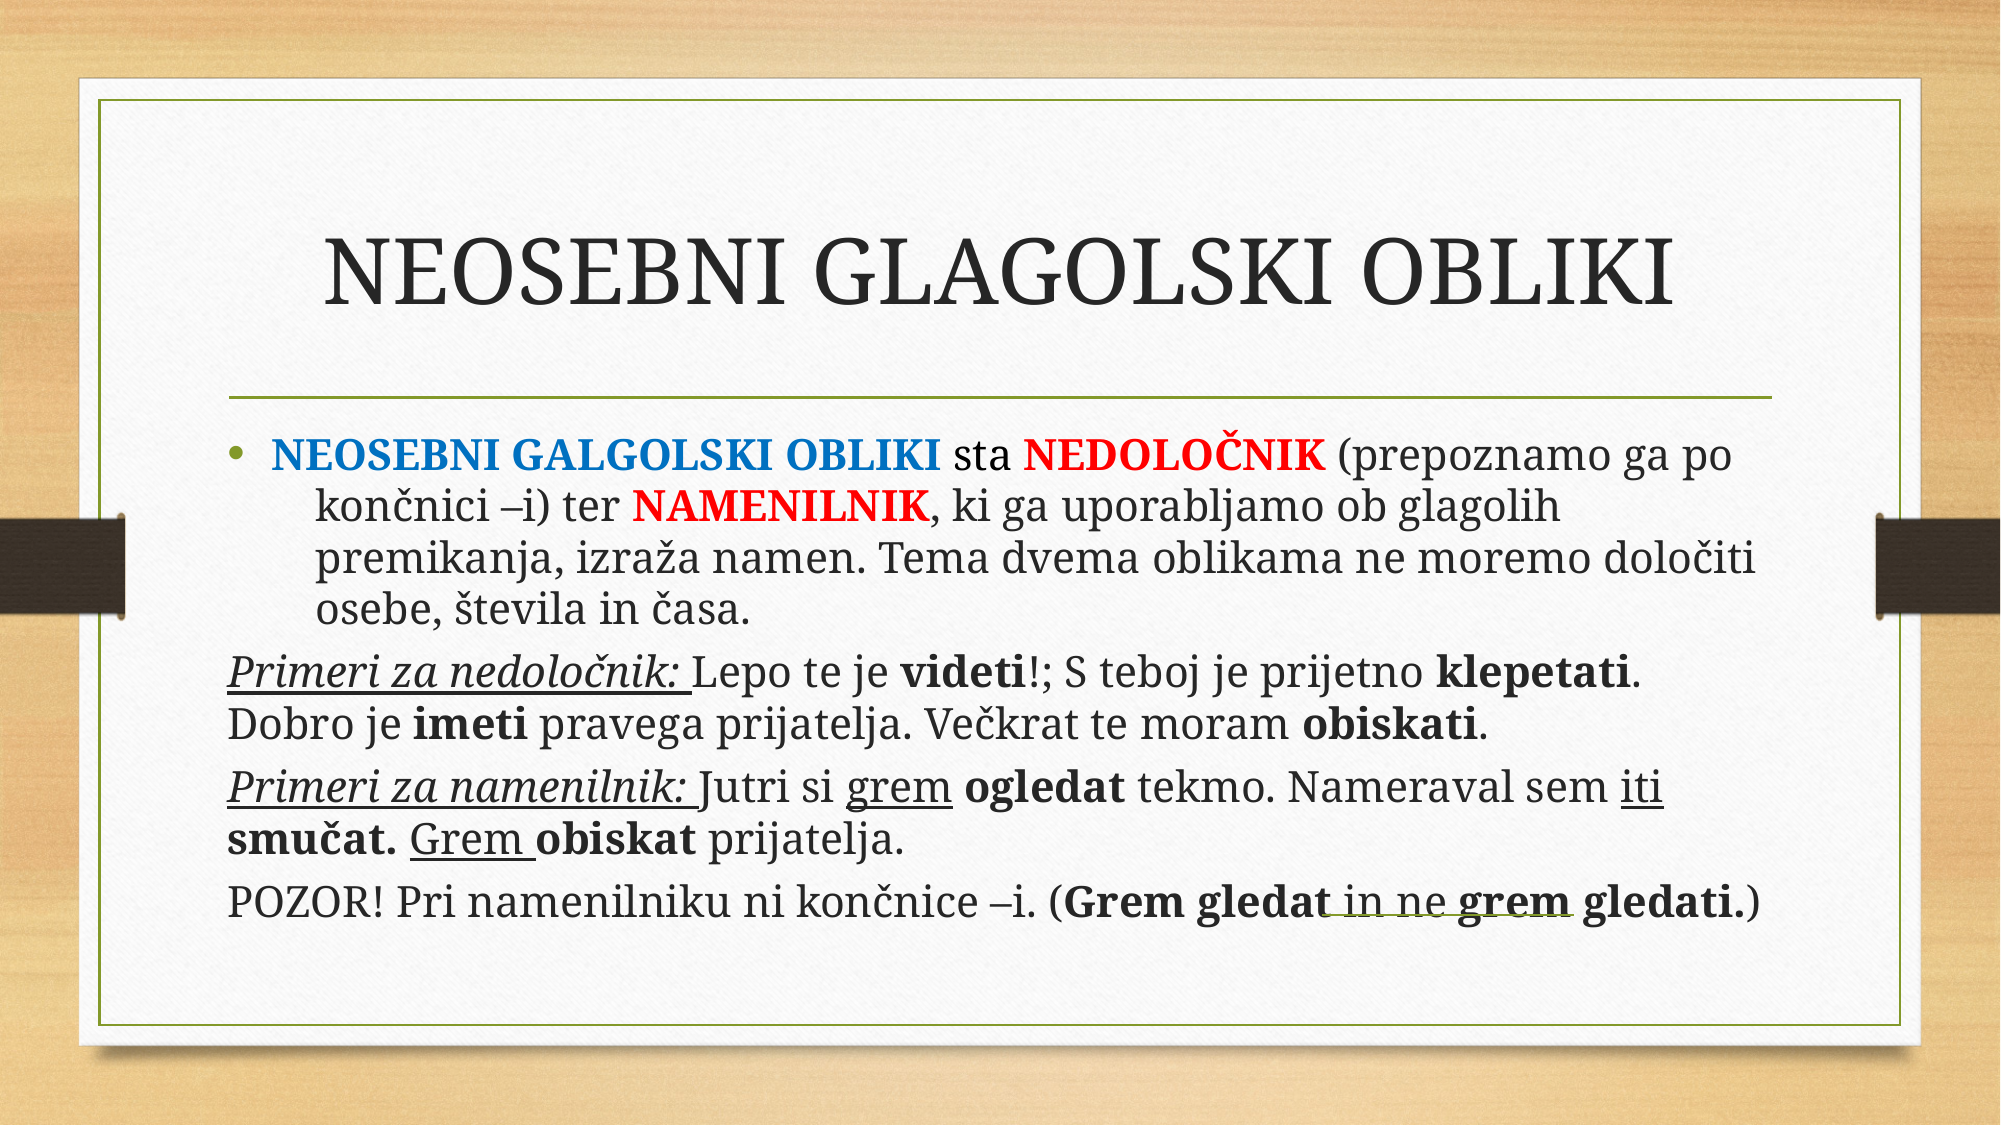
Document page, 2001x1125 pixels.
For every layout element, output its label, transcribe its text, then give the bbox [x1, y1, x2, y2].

title NEOSEBNI GLAGOLSKI OBLIKI [212, 161, 1788, 376]
list NEOSEBNI GALGOLSKI OBLIKI sta NEDOLOČNIK (prepoznamo ga po končnici –i) ter NAMENILNIK, ki ga uporabljamo ob glagolih premikanja, izraža namen. Tema dvema oblikama ne moremo določiti osebe, števila in časa. Primeri za nedoločnik: Lepo te je videti!; S teboj je prijetno klepetati. Dobro je imeti pravega prijatelja. Večkrat te moram obiskati. Primeri za namenilnik: Jutri si grem ogledat tekmo. Nameraval sem iti smučat. Grem obiskat prijatelja. POZOR! Pri namenilniku ni končnice –i. (Grem gledat in ne grem gledati.) [212, 419, 1788, 964]
